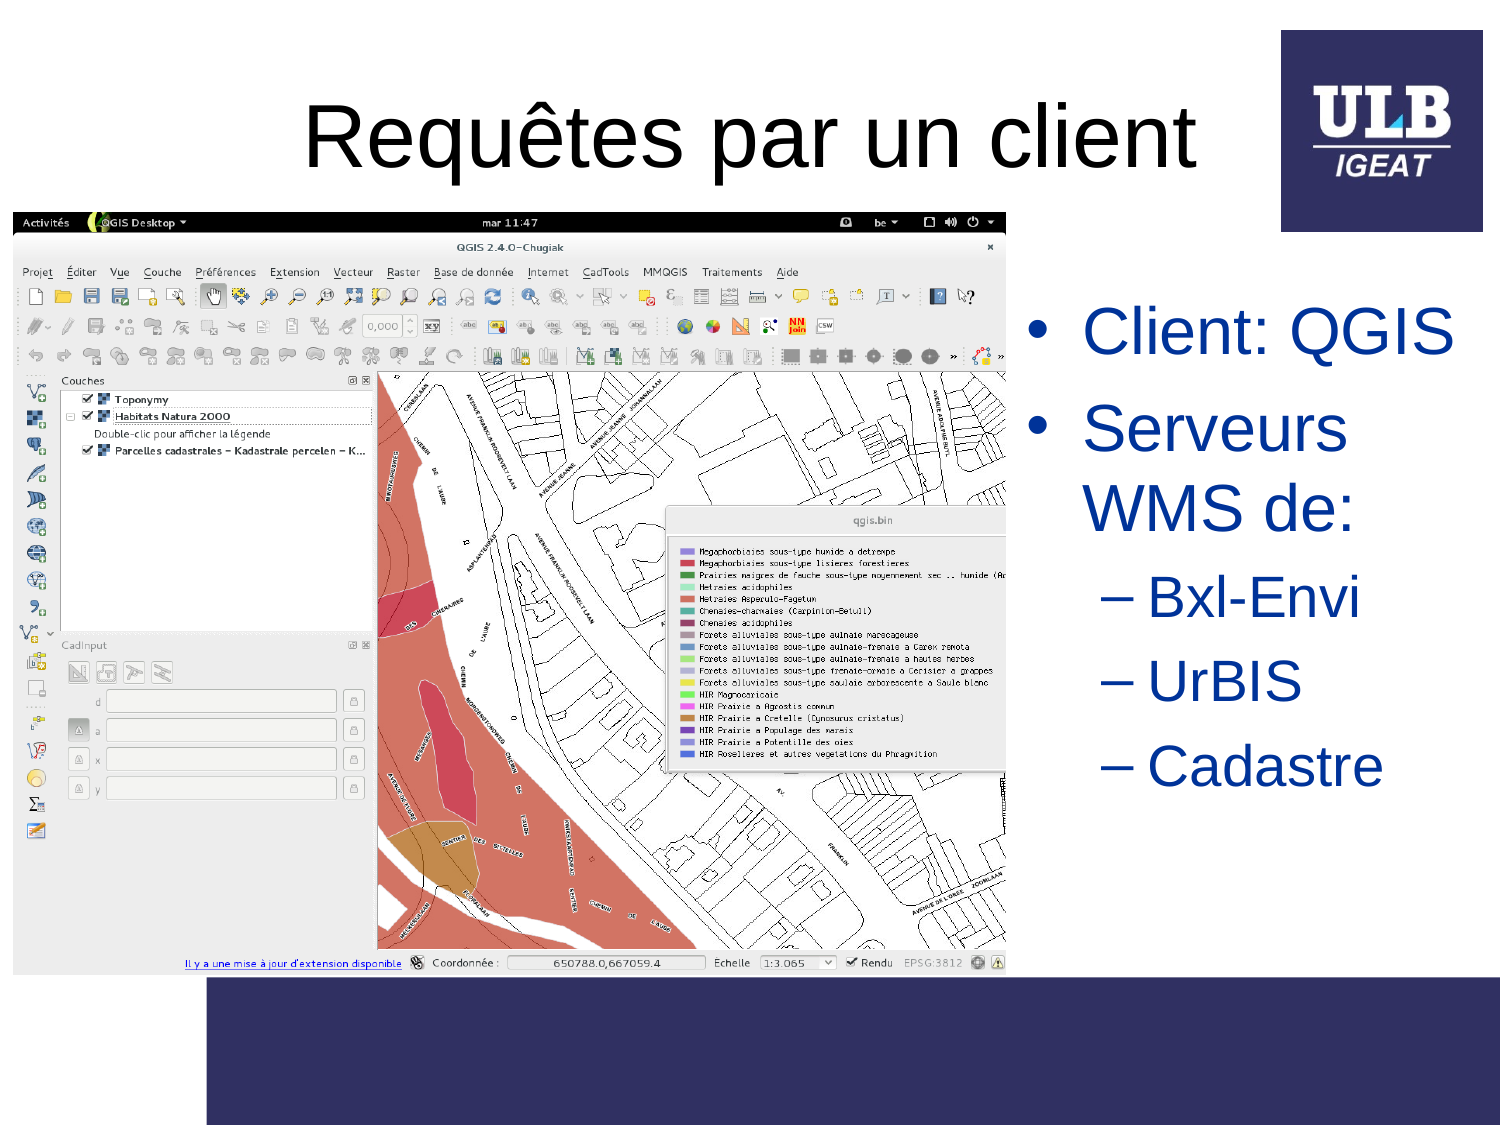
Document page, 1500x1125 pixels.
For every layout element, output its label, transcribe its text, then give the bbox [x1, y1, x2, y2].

picture [1425, 30, 1483, 232]
text_box Requêtes par un client [74, 21, 1425, 257]
picture [13, 212, 1006, 975]
text_box Client: QGIS Serveurs WMS de: Bxl-Envi UrBIS Cadastre [1026, 288, 1500, 975]
